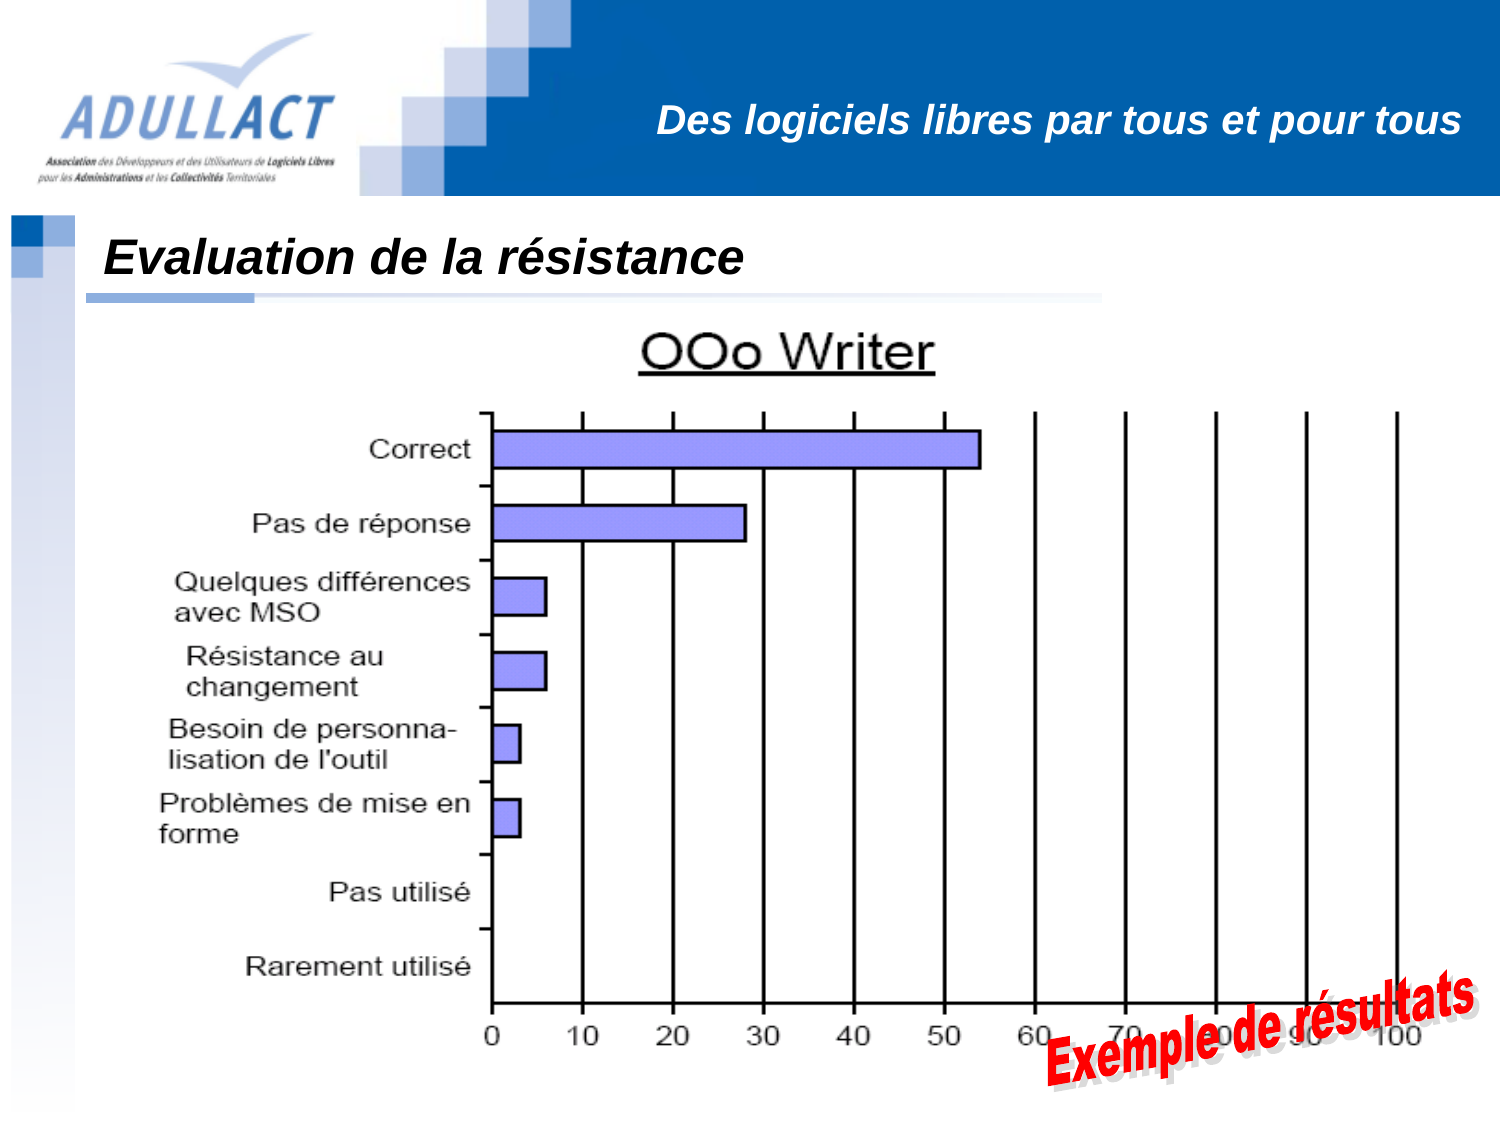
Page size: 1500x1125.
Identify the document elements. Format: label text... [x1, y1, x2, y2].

title Evaluation de la résistance [88, 219, 1459, 292]
text_box [1319, 989, 1329, 1001]
picture [356, 0, 1500, 196]
text_box [1233, 1003, 1287, 1059]
picture [31, 29, 346, 189]
text_box [1296, 969, 1480, 1049]
picture [86, 293, 1102, 303]
text_box [1047, 1014, 1225, 1093]
picture [10, 214, 75, 1113]
picture [151, 323, 1429, 1052]
